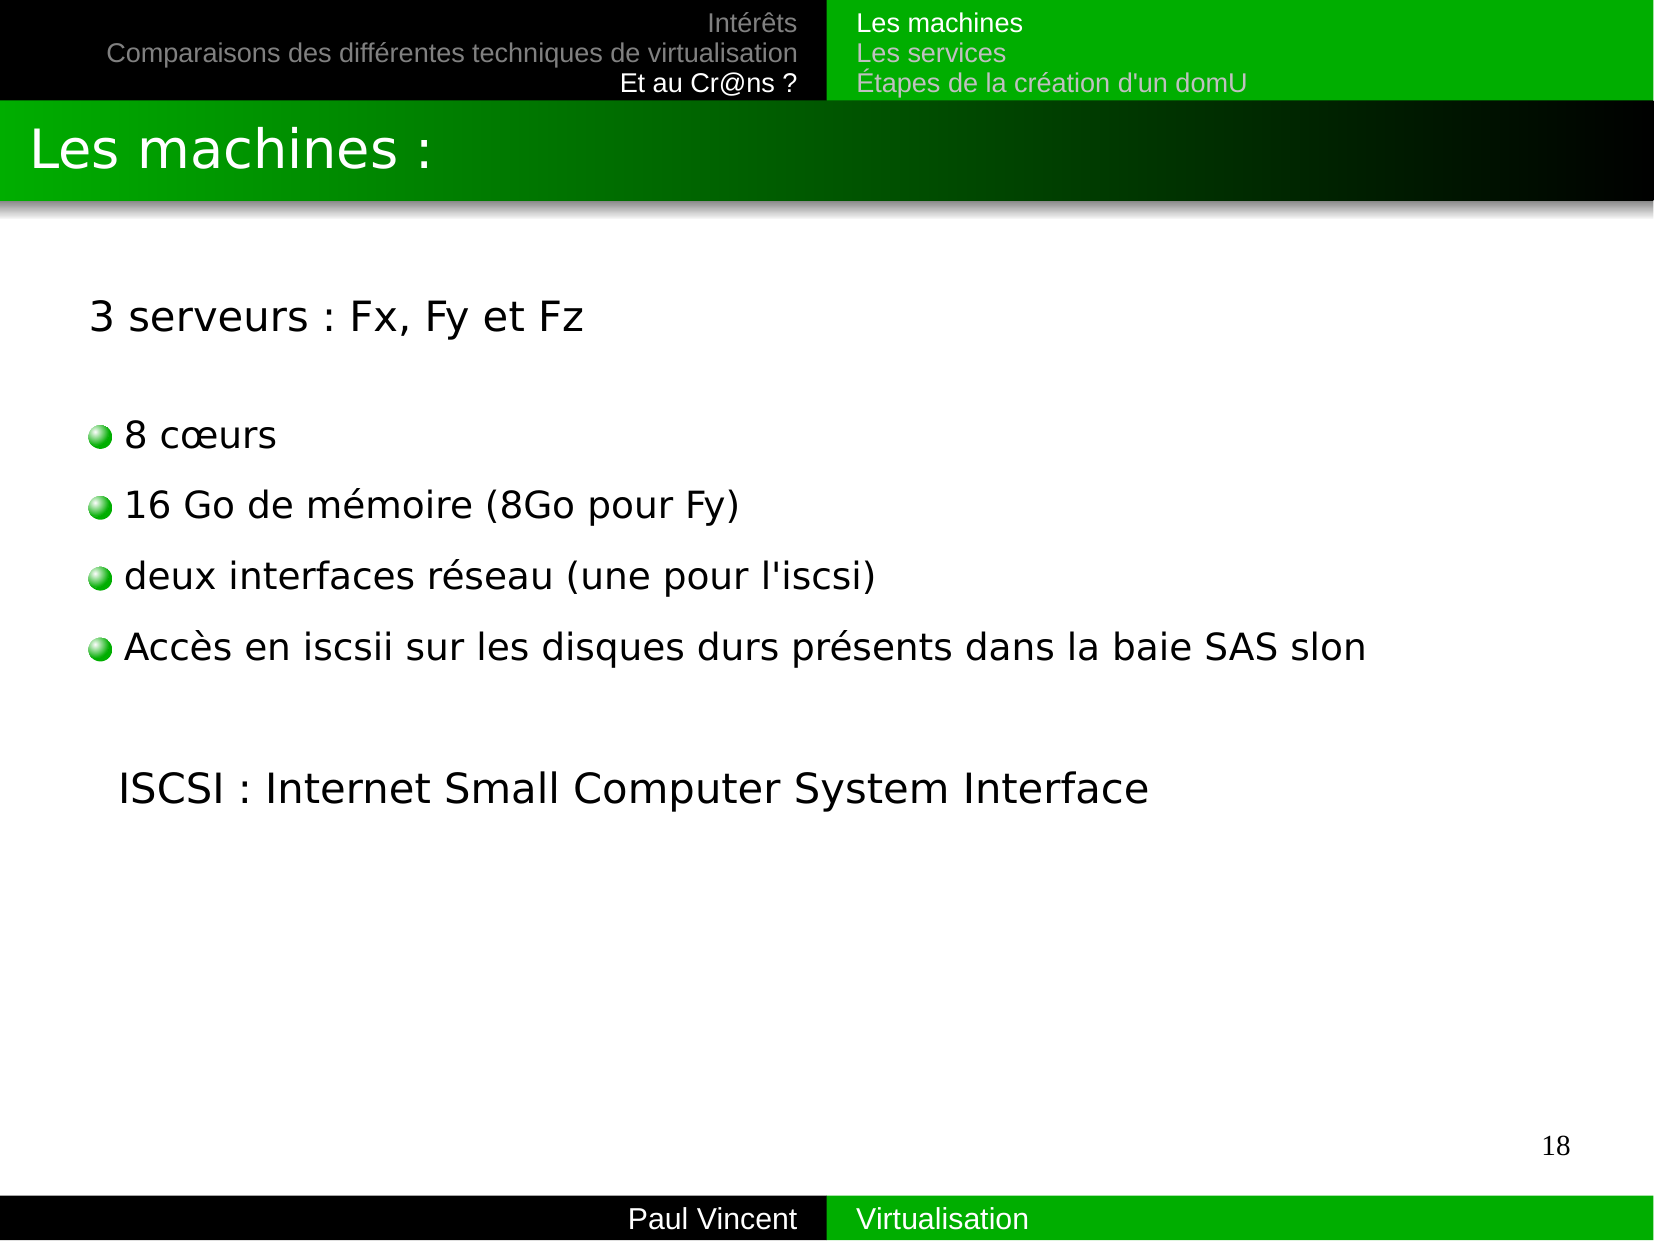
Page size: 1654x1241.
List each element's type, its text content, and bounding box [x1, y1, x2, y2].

text_box Les machines Les services Étapes de la création d'un domU [856, 7, 1654, 99]
text_box 8 cœurs 16 Go de mémoire (8Go pour Fy) deux interfaces réseau (une pour l'iscsi) Accès en iscsii sur les disques durs présents dans la baie SAS slon [124, 413, 1577, 721]
text_box [0, 0, 1654, 219]
text_box [88, 425, 113, 449]
text_box Les machines : [29, 118, 1654, 184]
text_box 3 serveurs : Fx, Fy et Fz [88, 292, 975, 355]
text_box Intérêts Comparaisons des différentes techniques de virtualisation Et au Cr@ns ? [0, 7, 798, 99]
text_box [88, 566, 113, 591]
text_box [88, 637, 113, 662]
text_box Paul Vincent [0, 1202, 798, 1238]
text_box Virtualisation [856, 1202, 1654, 1238]
text_box ISCSI : Internet Small Computer System Interface [118, 764, 1300, 827]
text_box [88, 496, 113, 520]
text_box [0, 1195, 1654, 1241]
